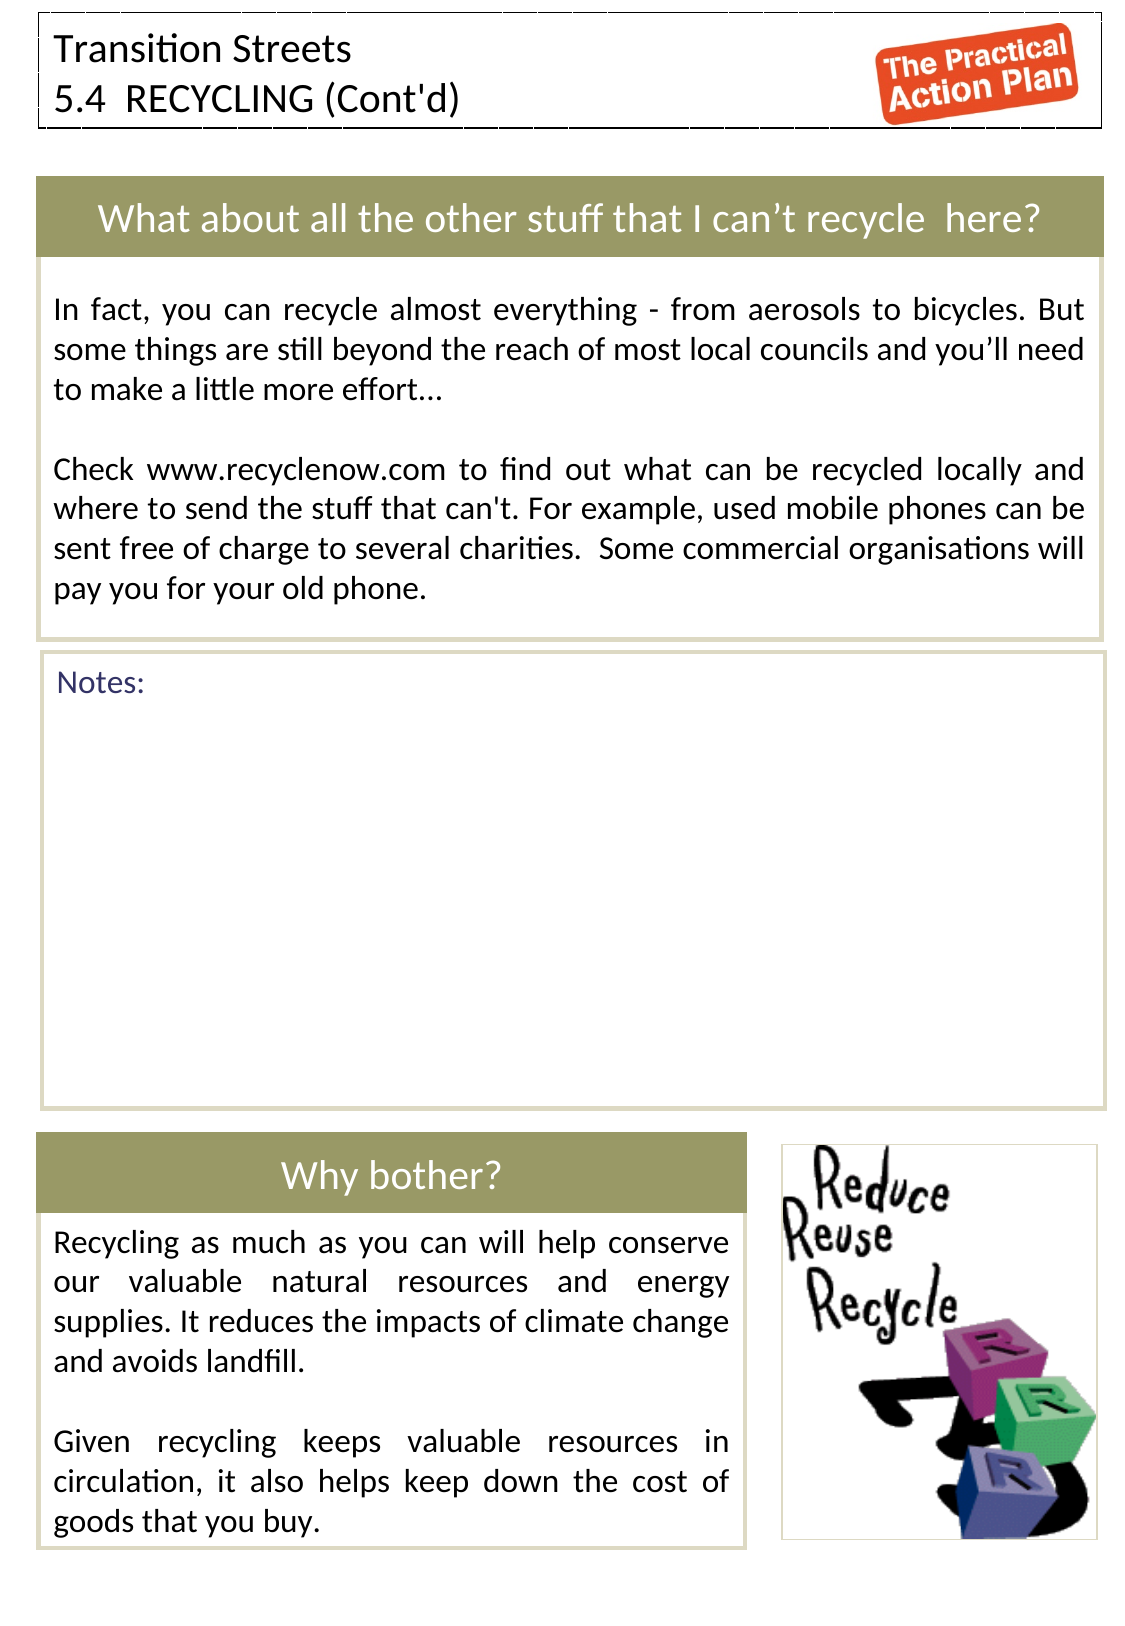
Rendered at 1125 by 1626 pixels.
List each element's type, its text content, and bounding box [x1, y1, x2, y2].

text_box In fact, you can recycle almost everything - from aerosols to bicycles. But some things are still beyond the reach of most local councils and you’ll need to make a little more effort... Check www.recyclenow.com to find out what can be recycled locally and where to send the stuff that can't. For example, used mobile phones can be sent free of charge to several charities. Some commercial organisations will pay you for your old phone. [38, 255, 1102, 640]
text_box Transition Streets 5.4 RECYCLING (Cont'd) [38, 12, 1102, 129]
text_box Recycling as much as you can will help conserve our valuable natural resources and energy supplies. It reduces the impacts of climate change and avoids landfill. Given recycling keeps valuable resources in circulation, it also helps keep down the cost of goods that you buy. [38, 1212, 746, 1549]
text_box Why bother? [38, 1134, 746, 1212]
text_box Notes: [41, 652, 1105, 1109]
picture [782, 1145, 1097, 1539]
text_box What about all the other stuff that I can’t recycle here? [38, 177, 1102, 255]
